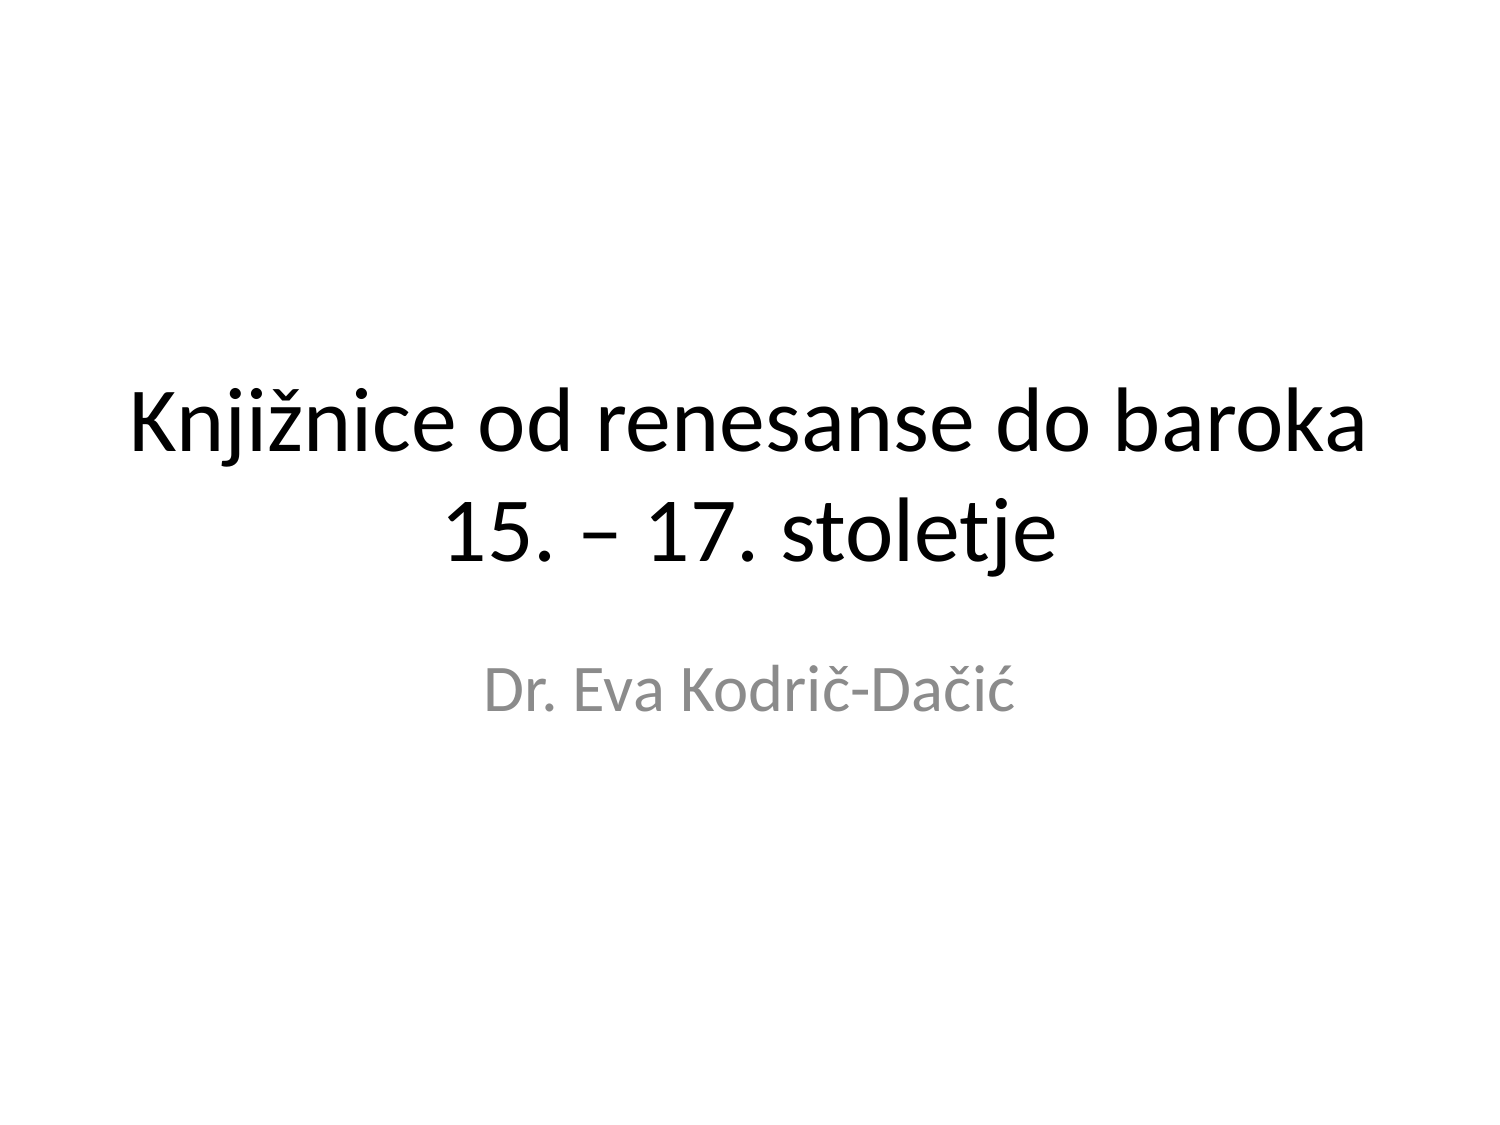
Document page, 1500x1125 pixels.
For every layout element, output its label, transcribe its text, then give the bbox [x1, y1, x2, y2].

subtitle Dr. Eva Kodrič-Dačić [225, 637, 1275, 925]
title Knjižnice od renesanse do baroka 15. – 17. stoletje [112, 349, 1388, 591]
